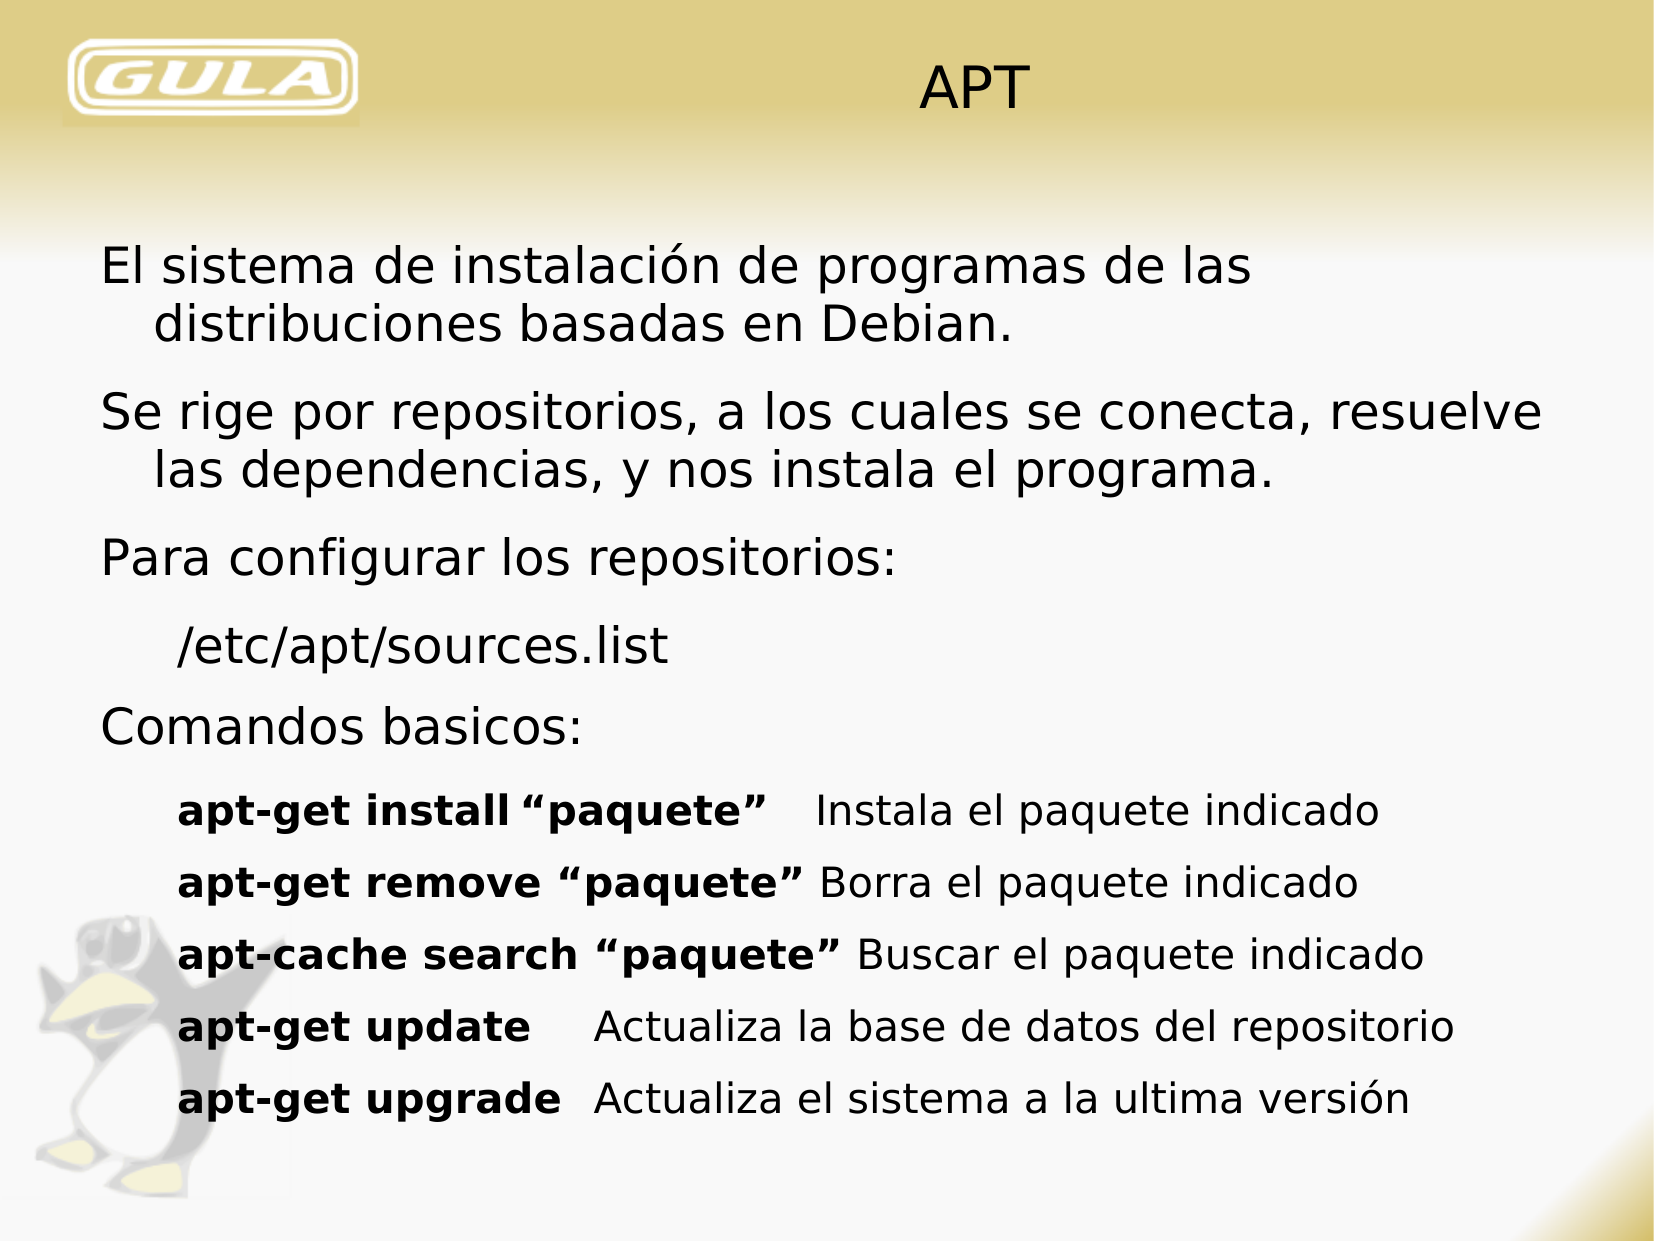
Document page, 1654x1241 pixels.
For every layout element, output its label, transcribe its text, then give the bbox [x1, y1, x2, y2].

list El sistema de instalación de programas de las distribuciones basadas en Debian. Se rige por repositorios, a los cuales se conecta, resuelve las dependencias, y nos instala el programa. Para configurar los repositorios: /etc/apt/sources.list Comandos basicos: apt-get install “paquete” Instala el paquete indicado apt-get remove “paquete” Borra el paquete indicado apt-cache search “paquete” Buscar el paquete indicado apt-get update Actualiza la base de datos del repositorio apt-get upgrade Actualiza el sistema a la ultima versión [82, 237, 1571, 1124]
title APT [383, 22, 1565, 155]
picture [0, 0, 1654, 1241]
